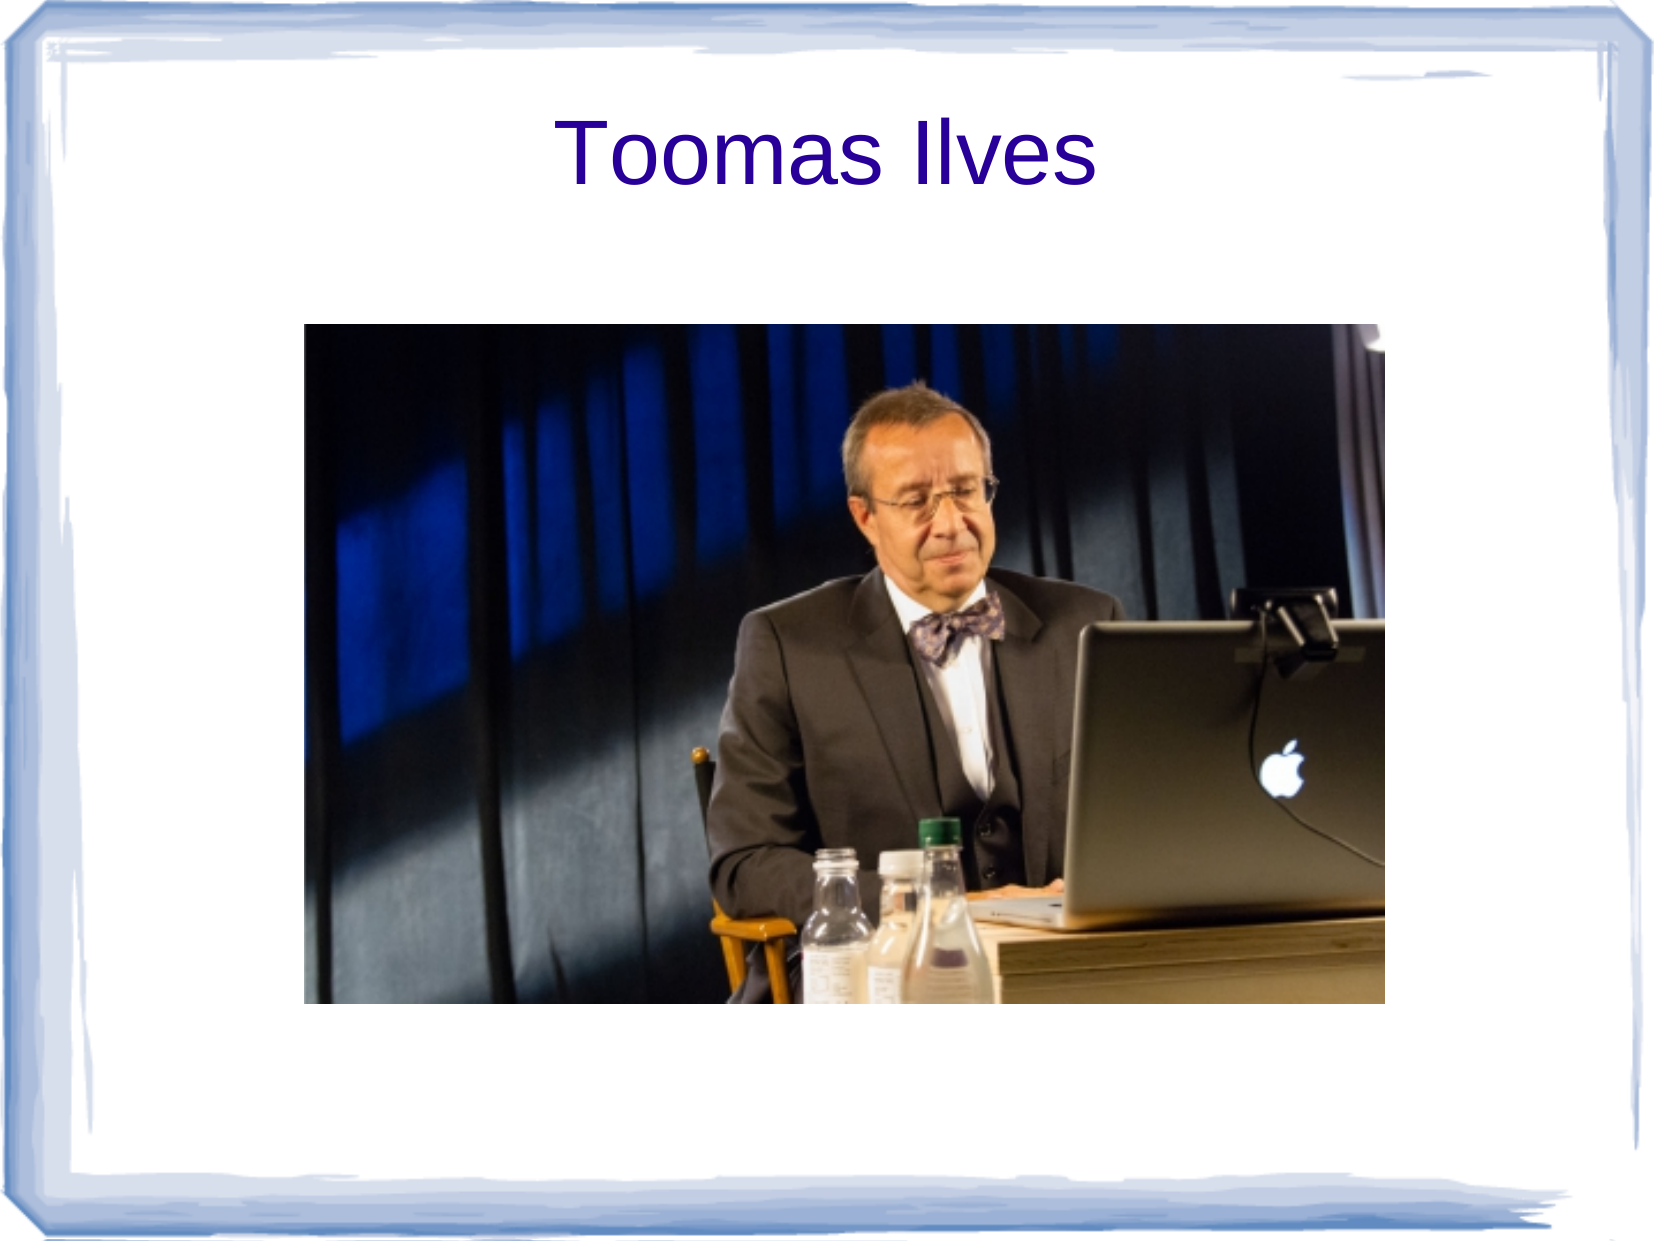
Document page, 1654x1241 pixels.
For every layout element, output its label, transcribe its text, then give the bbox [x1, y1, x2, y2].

picture [0, 0, 1654, 1241]
title Toomas Ilves [82, 49, 1571, 257]
